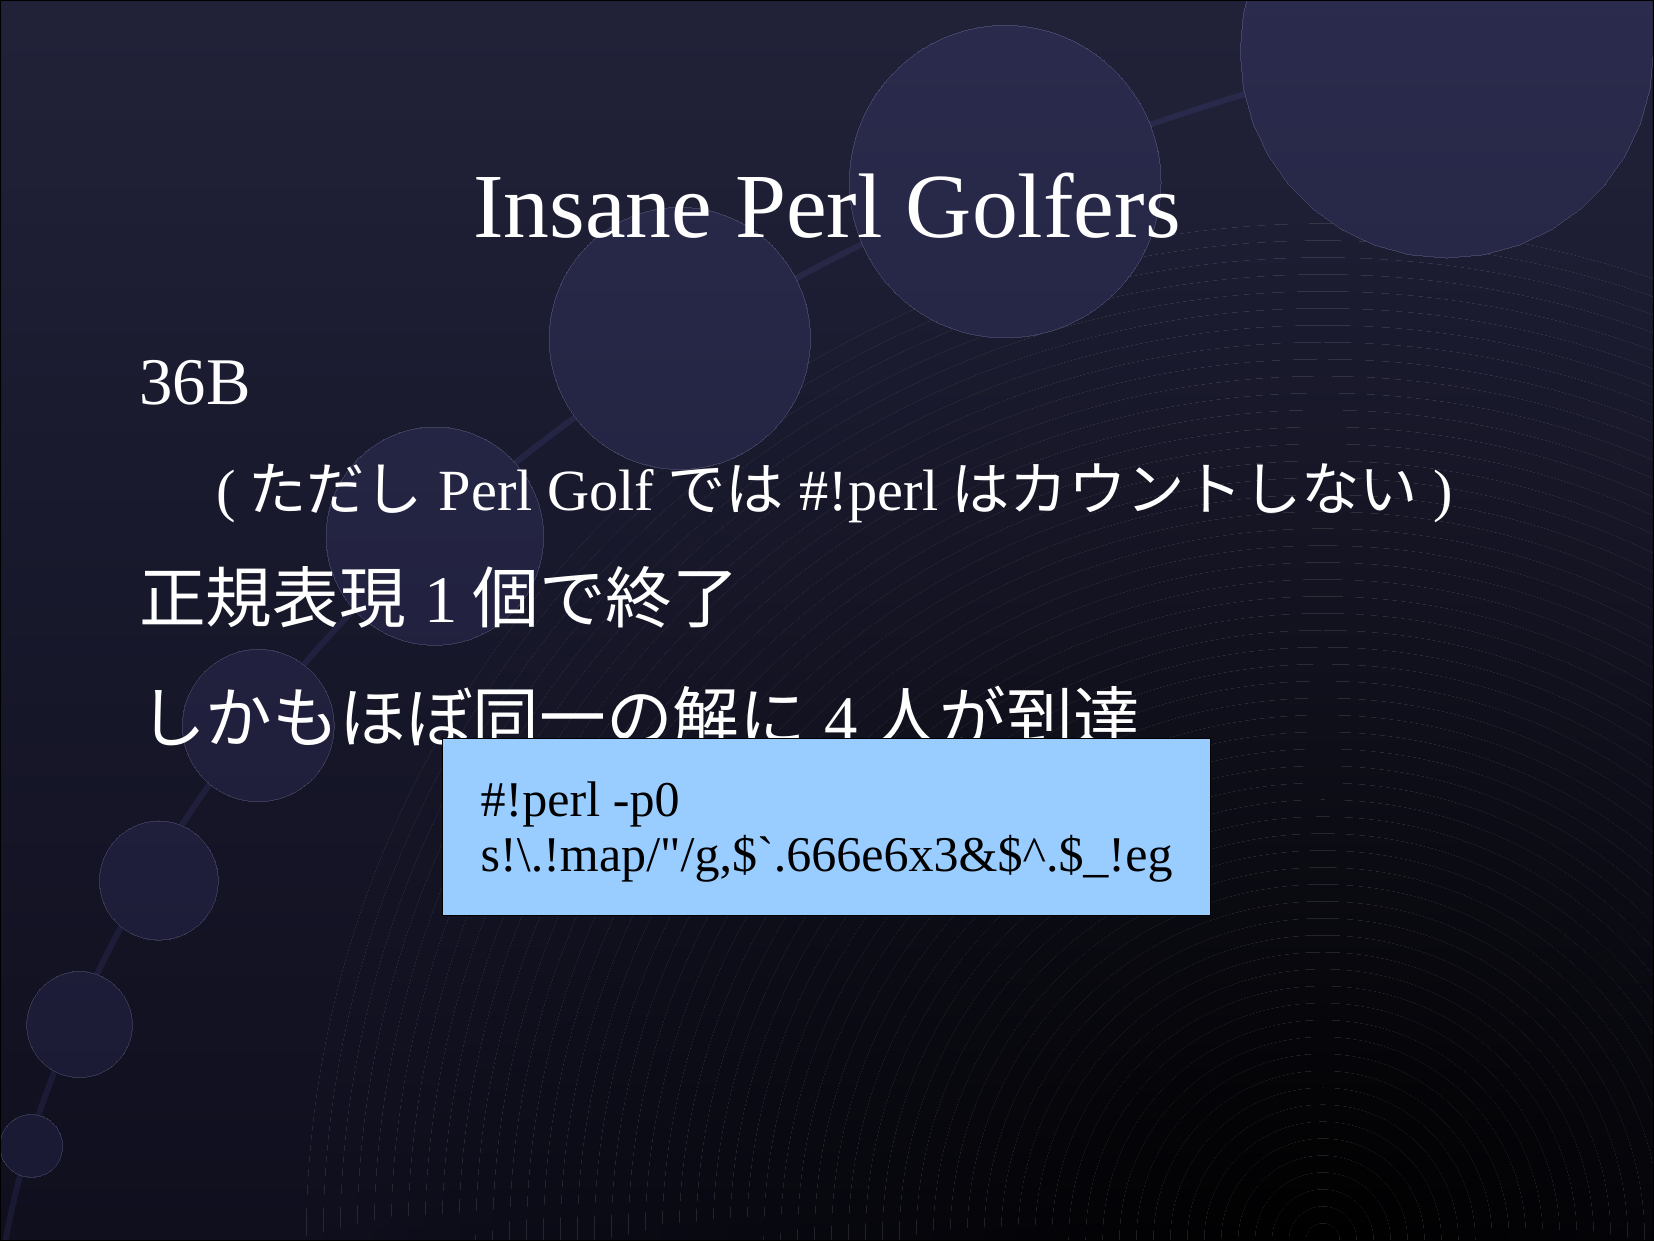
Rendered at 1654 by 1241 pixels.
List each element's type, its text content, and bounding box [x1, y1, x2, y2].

title Insane Perl Golfers [121, 102, 1534, 311]
list 36B (ただしPerl Golfでは#!perlはカウントしない) 正規表現1個で終了 しかもほぼ同一の解に4人が到達 [121, 344, 1534, 1127]
text_box #!perl -p0 s!\.!map/"/g,$`.666e6x3&$^.$_!eg [442, 738, 1211, 916]
